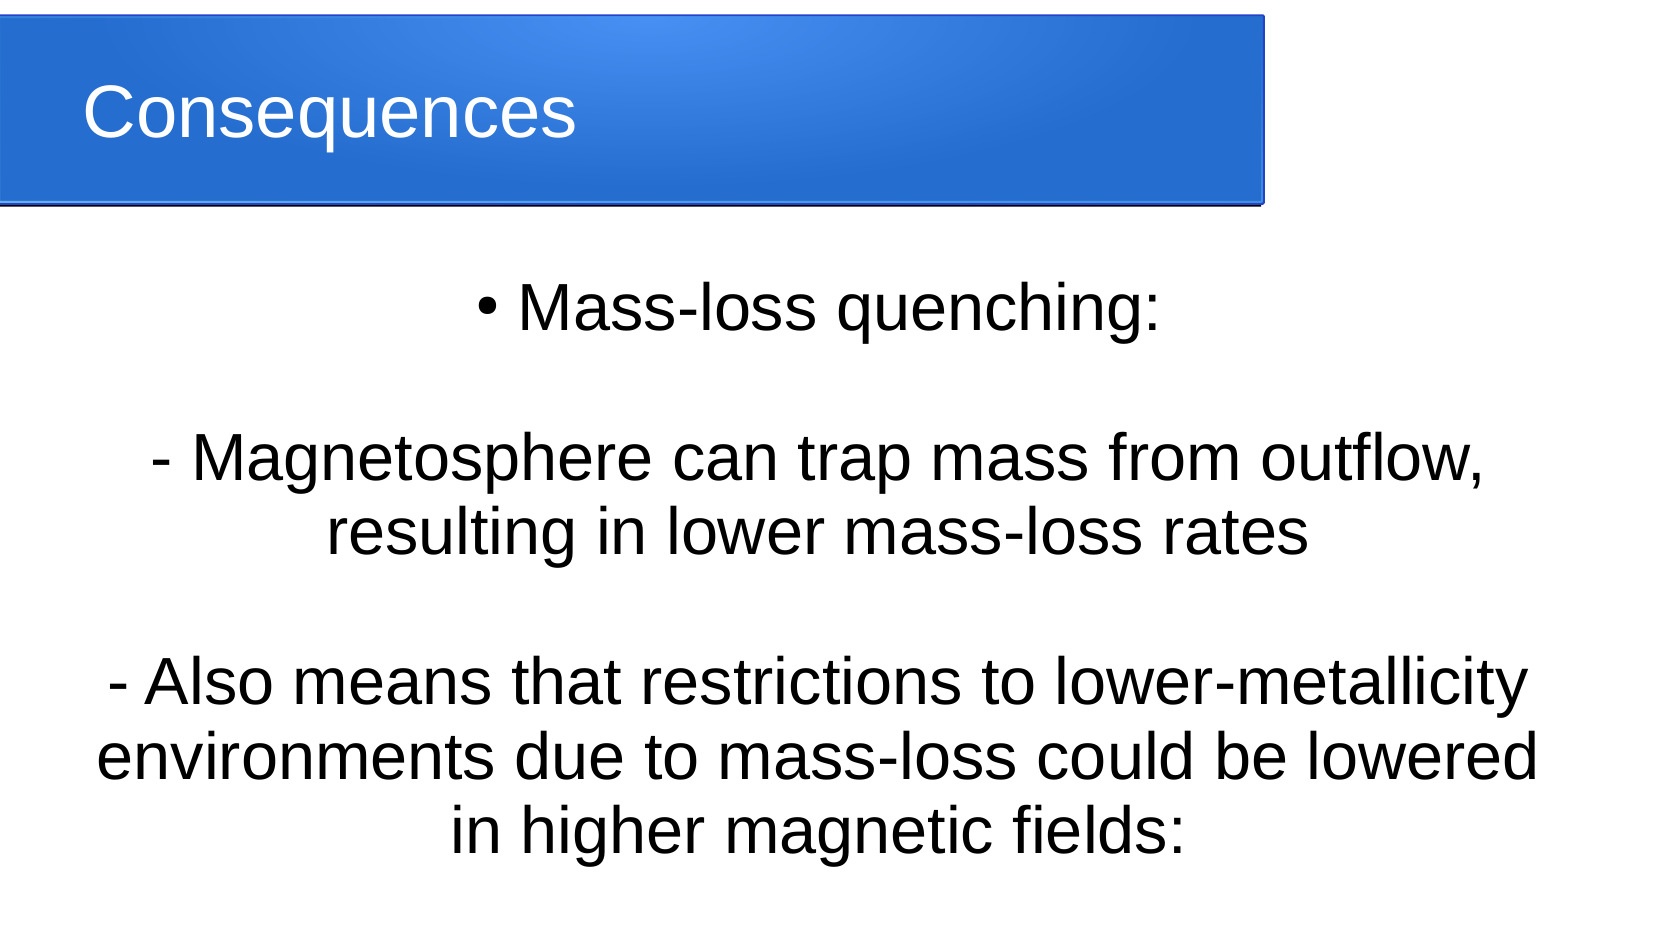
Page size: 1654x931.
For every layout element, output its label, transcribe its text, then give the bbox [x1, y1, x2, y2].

title Consequences [82, 35, 1235, 189]
subtitle Mass-loss quenching: - Magnetosphere can trap mass from outflow, resulting in lower mass-loss rates - Also means that restrictions to lower-metallicity environments due to mass-loss could be lowered in higher magnetic fields: [75, 270, 1564, 869]
